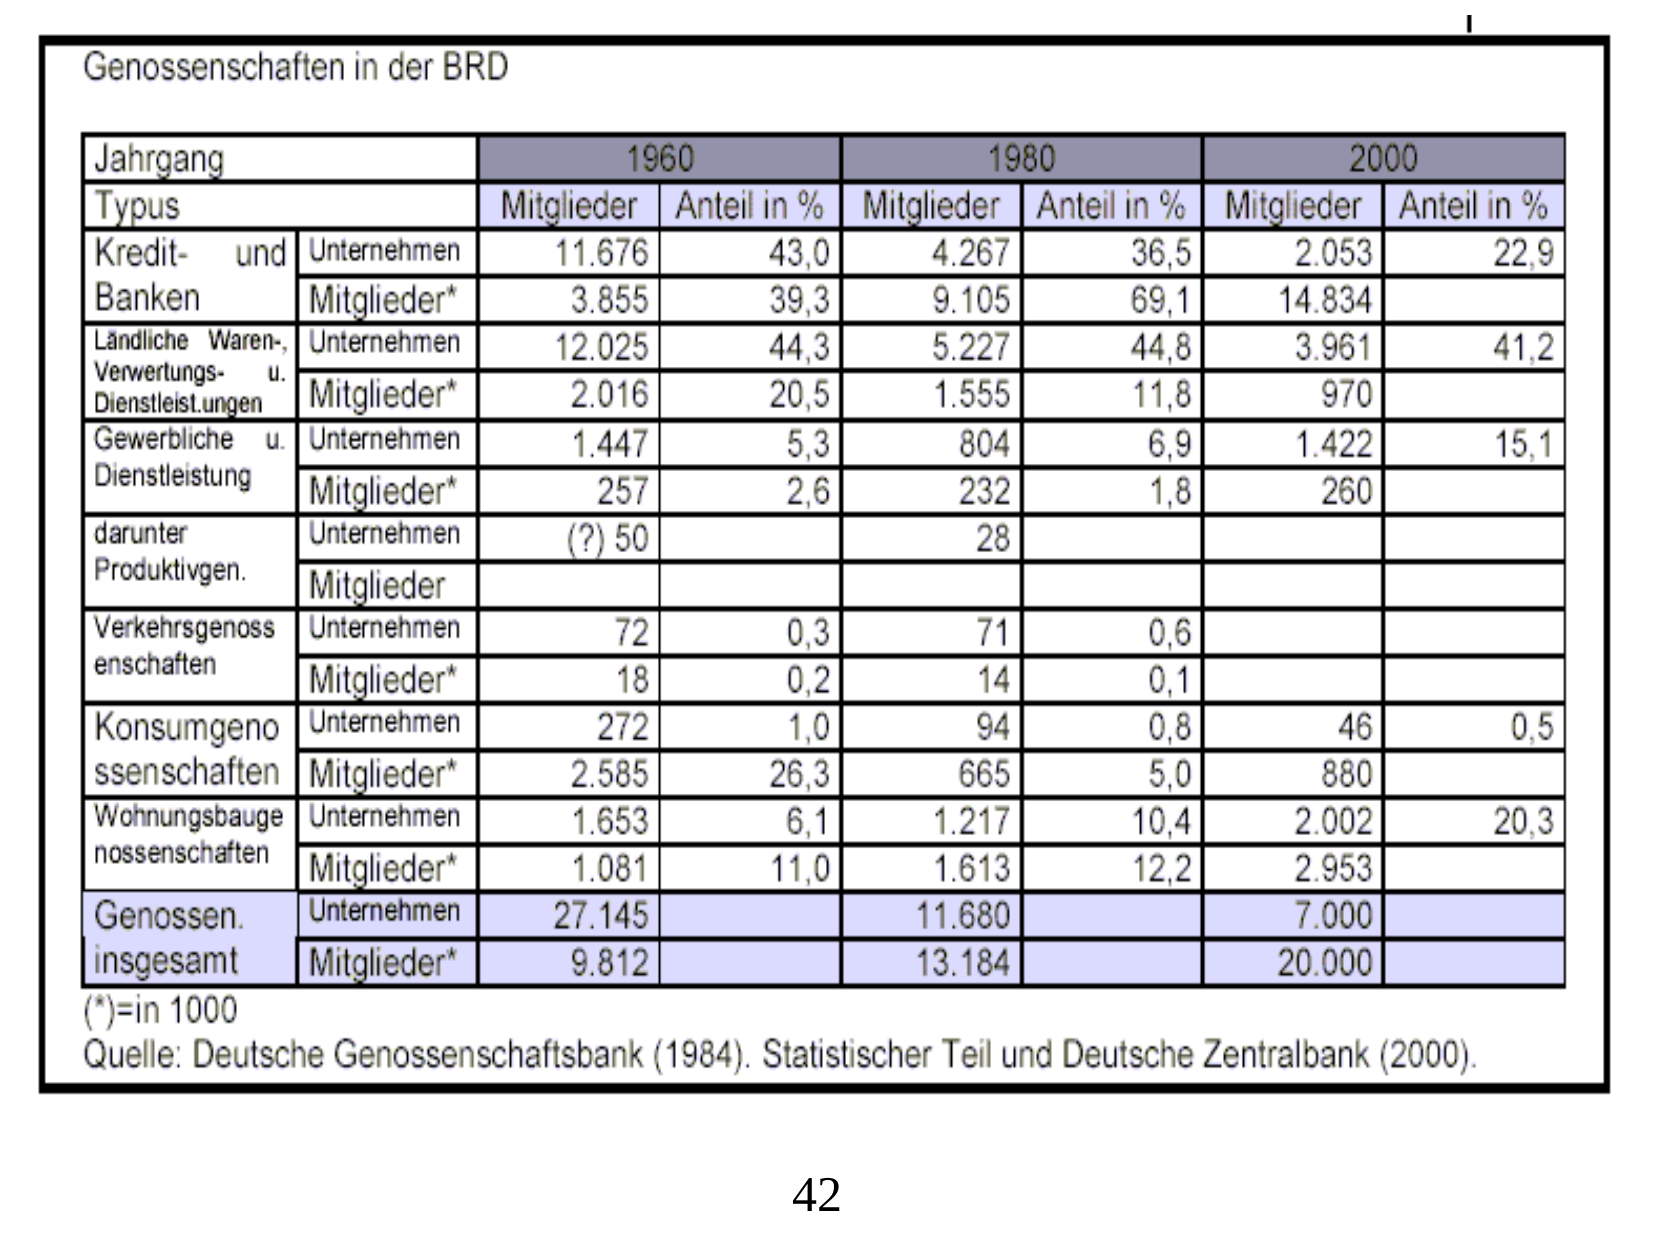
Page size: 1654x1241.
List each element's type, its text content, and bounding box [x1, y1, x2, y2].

text_box <Nummer> [792, 1161, 1003, 1222]
picture [10, 15, 1640, 1131]
